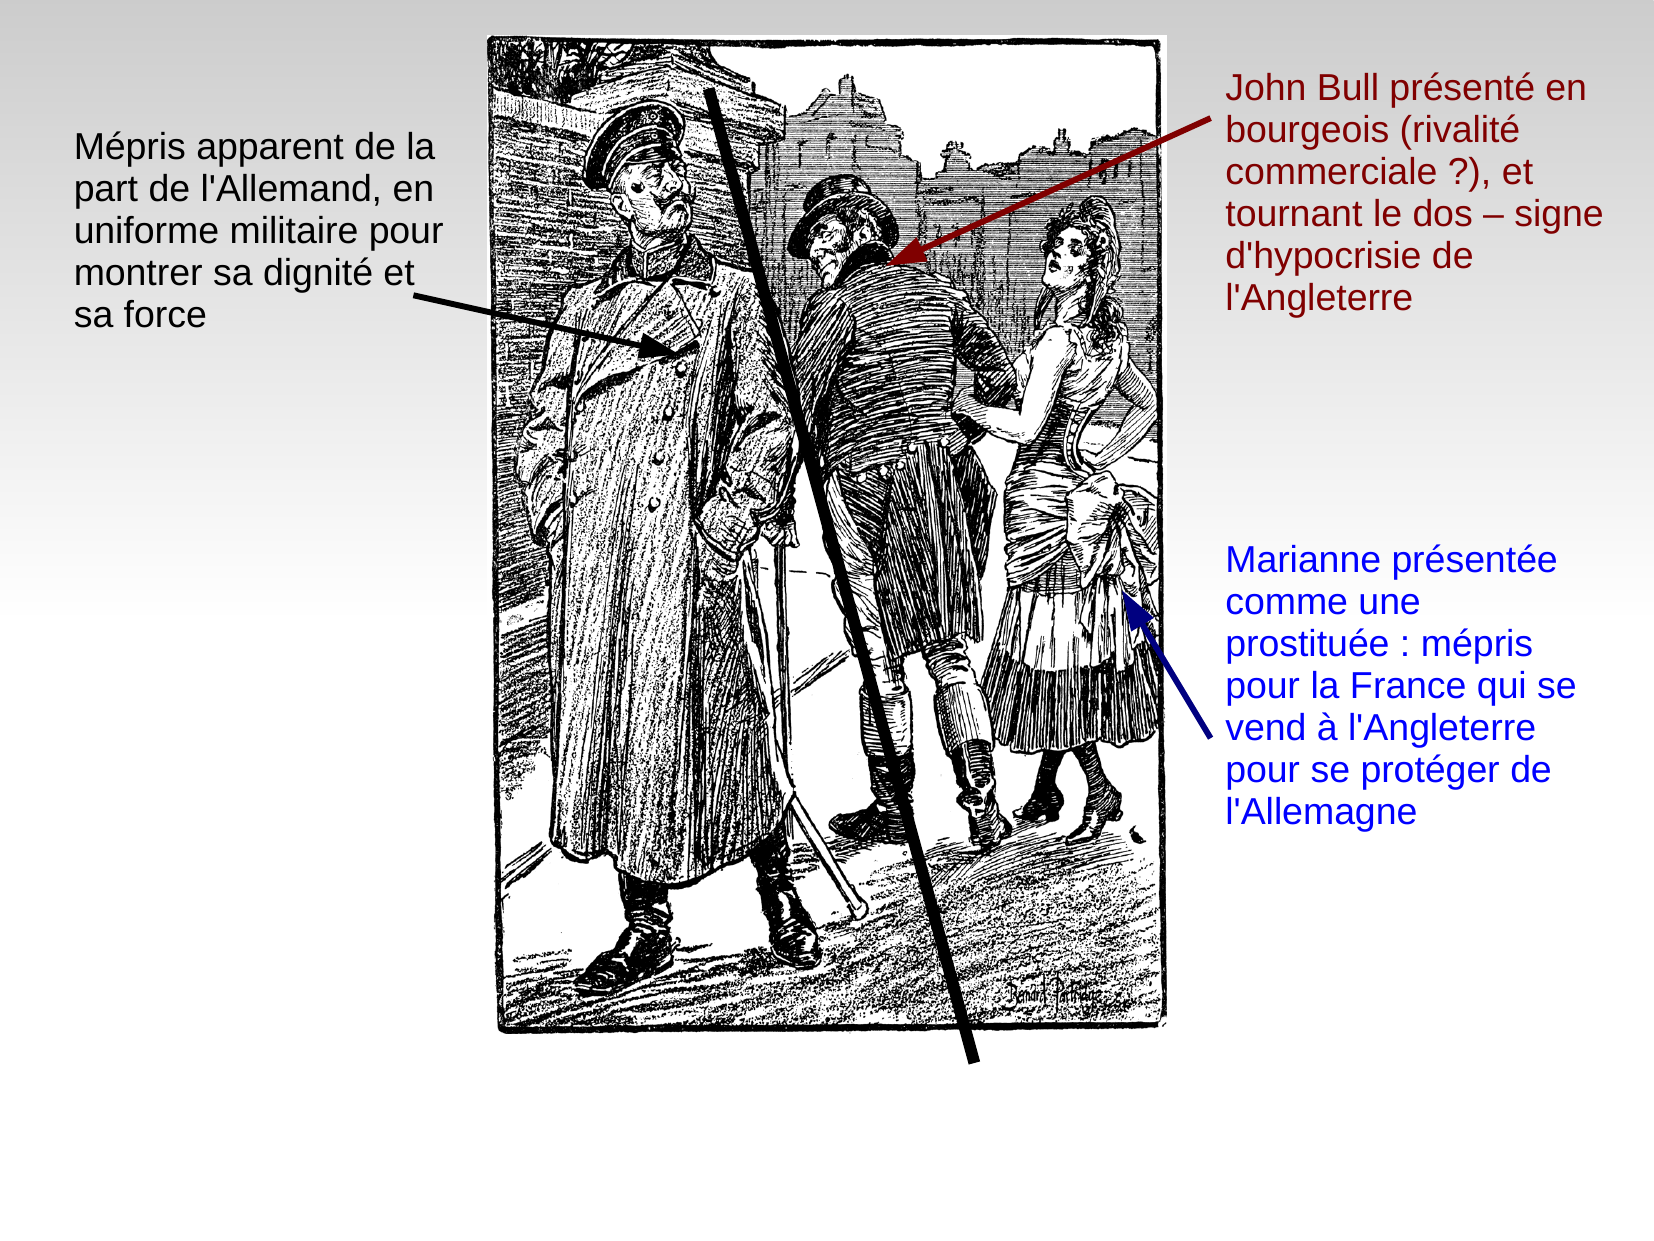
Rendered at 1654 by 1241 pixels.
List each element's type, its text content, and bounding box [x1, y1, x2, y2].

text_box Mépris apparent de la part de l'Allemand, en uniforme militaire pour montrer sa dignité et sa force [59, 118, 473, 343]
text_box John Bull présenté en bourgeois (rivalité commerciale ?), et tournant le dos – signe d'hypocrisie de l'Angleterre [1210, 59, 1625, 326]
picture [487, 35, 1167, 1034]
text_box Marianne présentée comme une prostituée : mépris pour la France qui se vend à l'Angleterre pour se protéger de l'Allemagne [1210, 531, 1625, 841]
